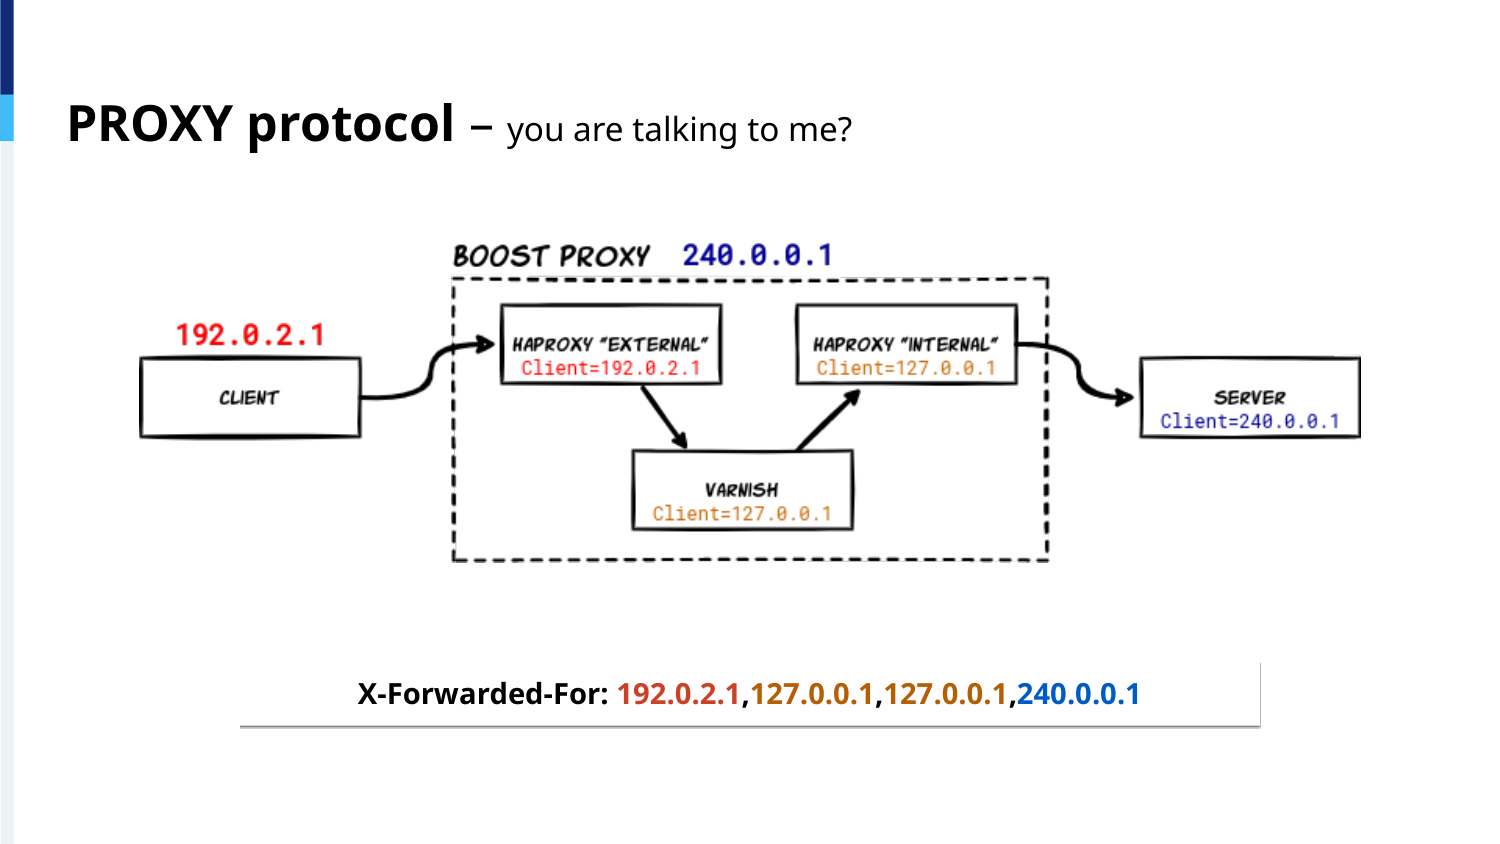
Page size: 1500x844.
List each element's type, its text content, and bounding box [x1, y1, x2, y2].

title PROXY protocol – you are talking to me? [51, 76, 1449, 171]
text_box X-Forwarded-For: 192.0.2.1,127.0.0.1,127.0.0.1,240.0.0.1 [240, 660, 1261, 726]
picture [0, 0, 1500, 844]
